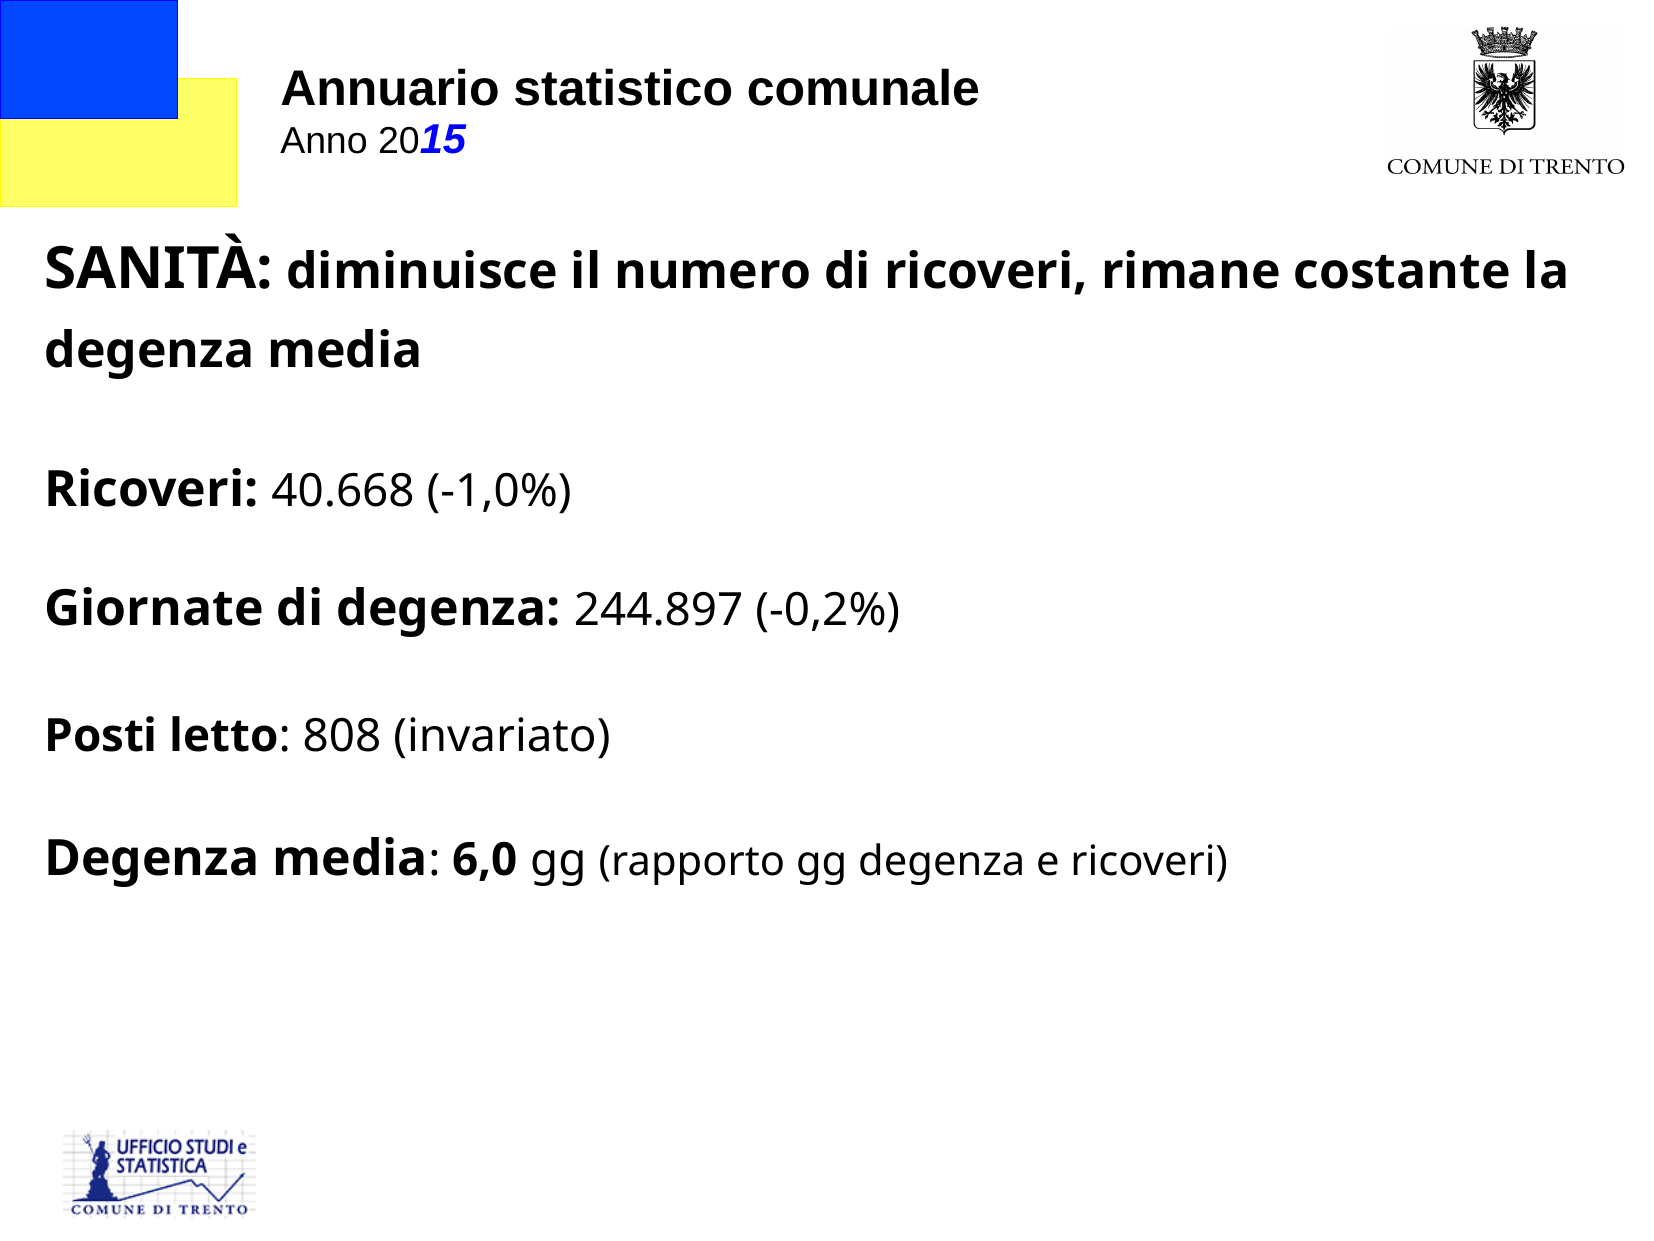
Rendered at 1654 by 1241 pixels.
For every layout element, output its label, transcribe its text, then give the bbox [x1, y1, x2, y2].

text_box [0, 0, 237, 207]
text_box Annuario statistico comunale Anno 2015 [265, 53, 1241, 178]
picture [63, 1130, 256, 1219]
text_box SANITÀ: diminuisce il numero di ricoveri, rimane costante la degenza media Ricoveri: 40.668 (-1,0%) Giornate di degenza: 244.897 (-0,2%) Posti letto: 808 (invariato) Degenza media: 6,0 gg (rapporto gg degenza e ricoveri) [29, 218, 1654, 1105]
